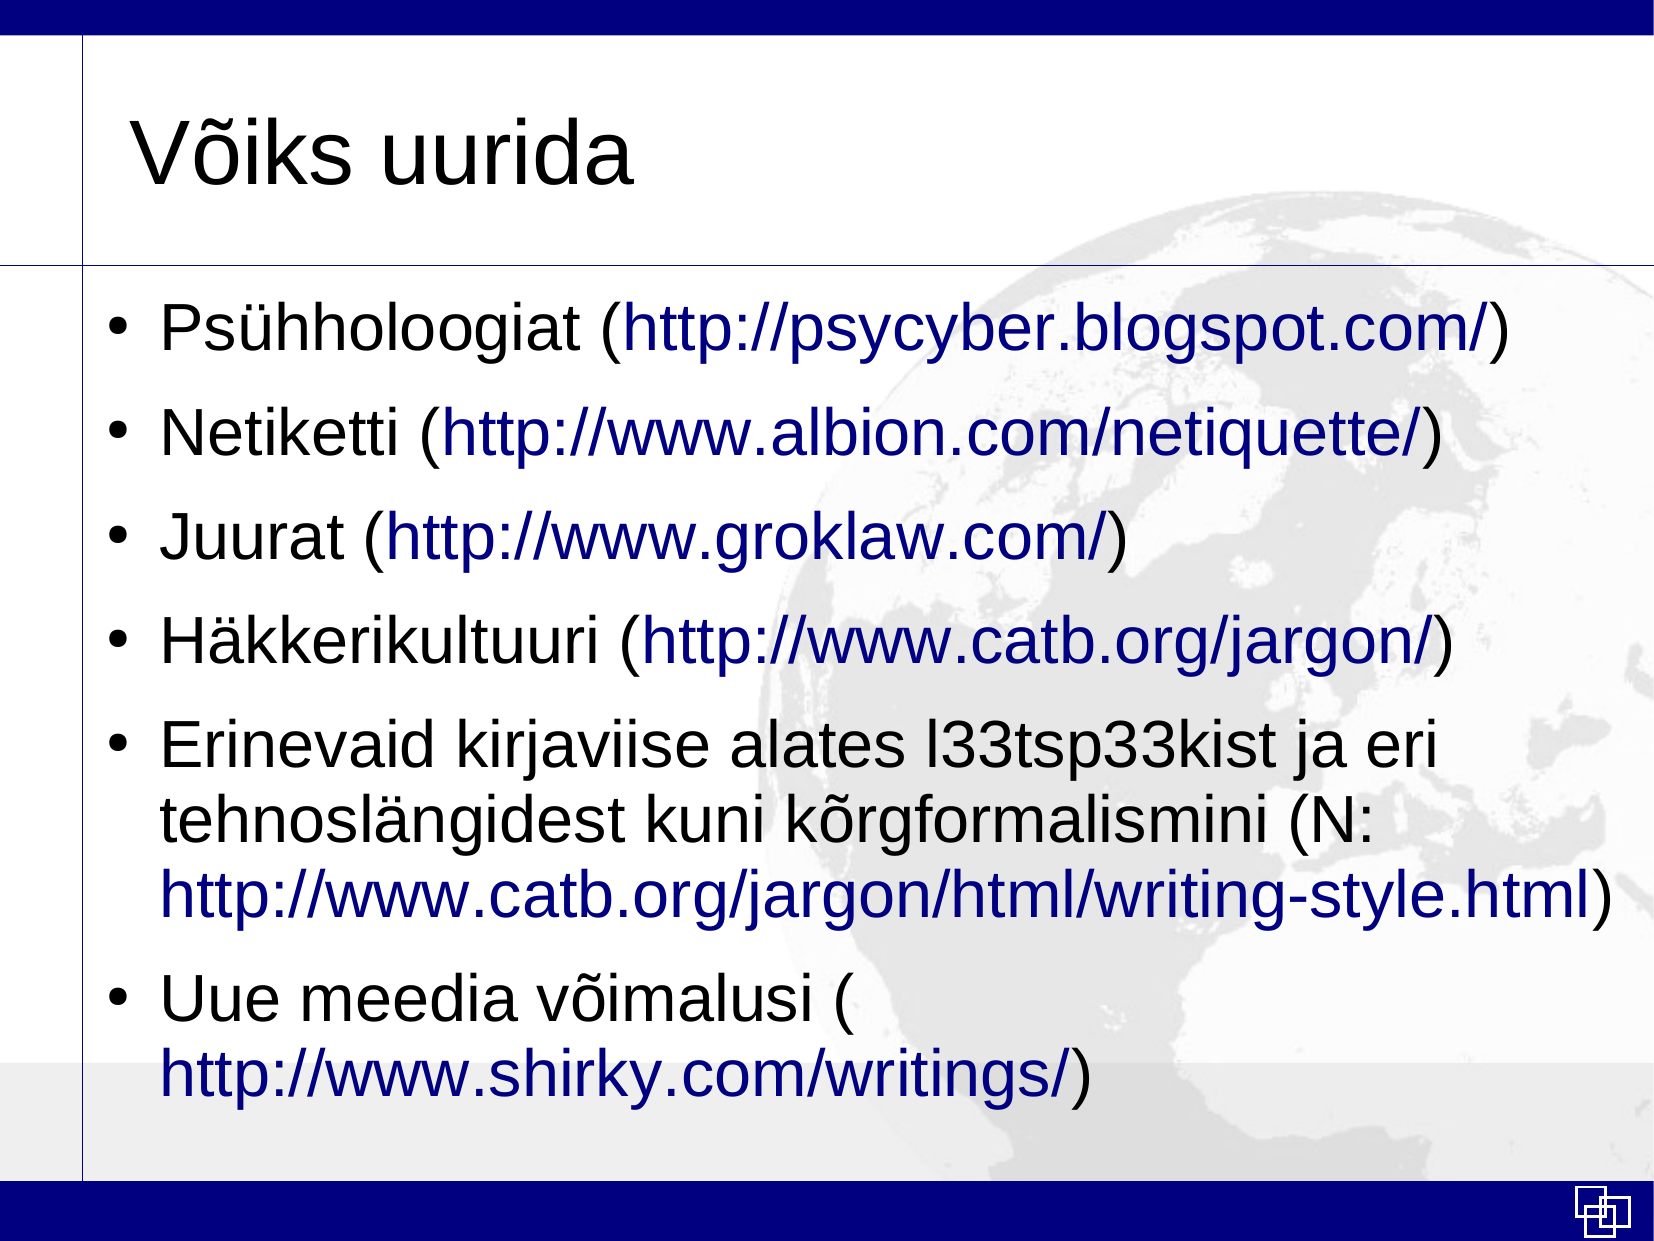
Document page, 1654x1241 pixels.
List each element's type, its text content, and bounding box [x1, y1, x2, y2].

list Psühholoogiat (http://psycyber.blogspot.com/) Netiketti (http://www.albion.com/netiquette/) Juurat (http://www.groklaw.com/) Häkkerikultuuri (http://www.catb.org/jargon/) Erinevaid kirjaviise alates l33tsp33kist ja eri tehnoslängidest kuni kõrgformalismini (N: http://www.catb.org/jargon/html/writing-style.html) Uue meedia võimalusi (http://www.shirky.com/writings/) [88, 290, 1654, 1111]
title Võiks uurida [129, 49, 1619, 257]
